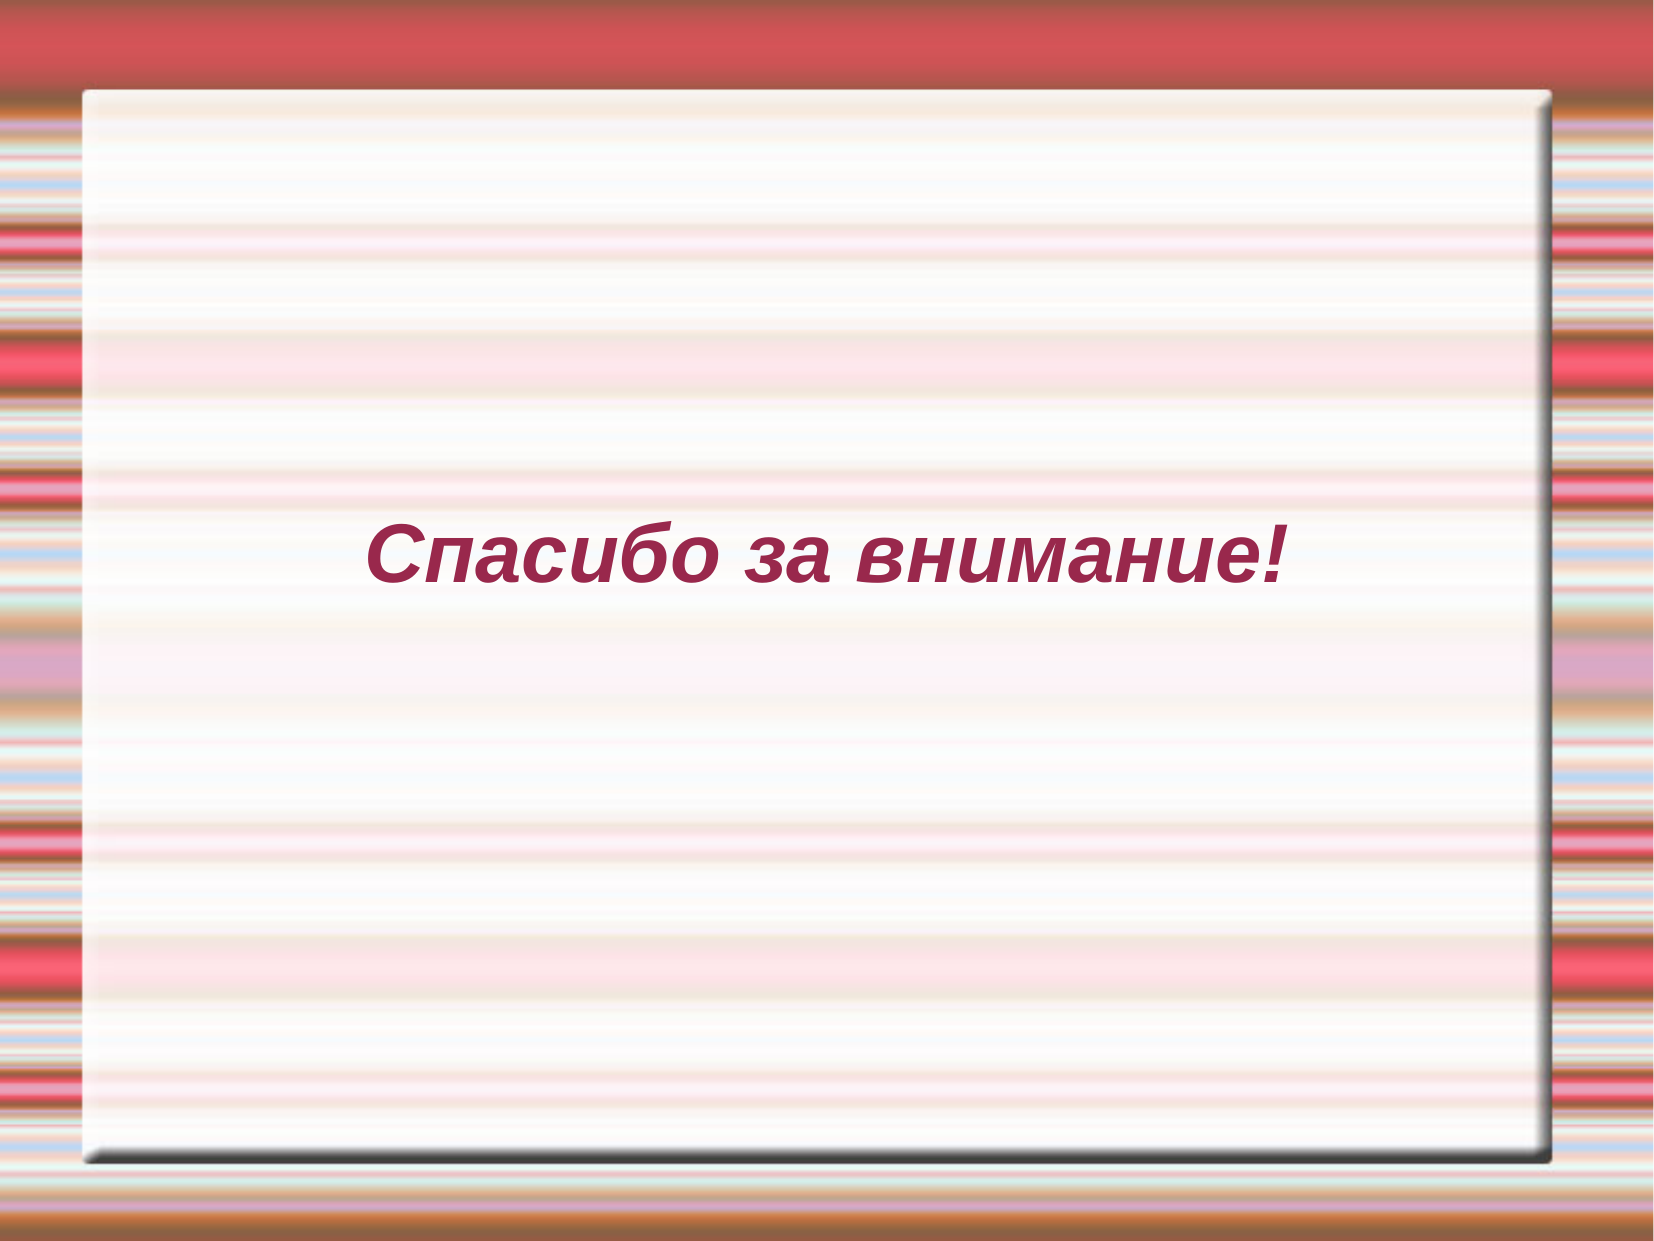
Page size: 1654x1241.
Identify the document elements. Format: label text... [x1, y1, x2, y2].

picture [0, 0, 1654, 1241]
title Спасибо за внимание! [121, 433, 1534, 676]
